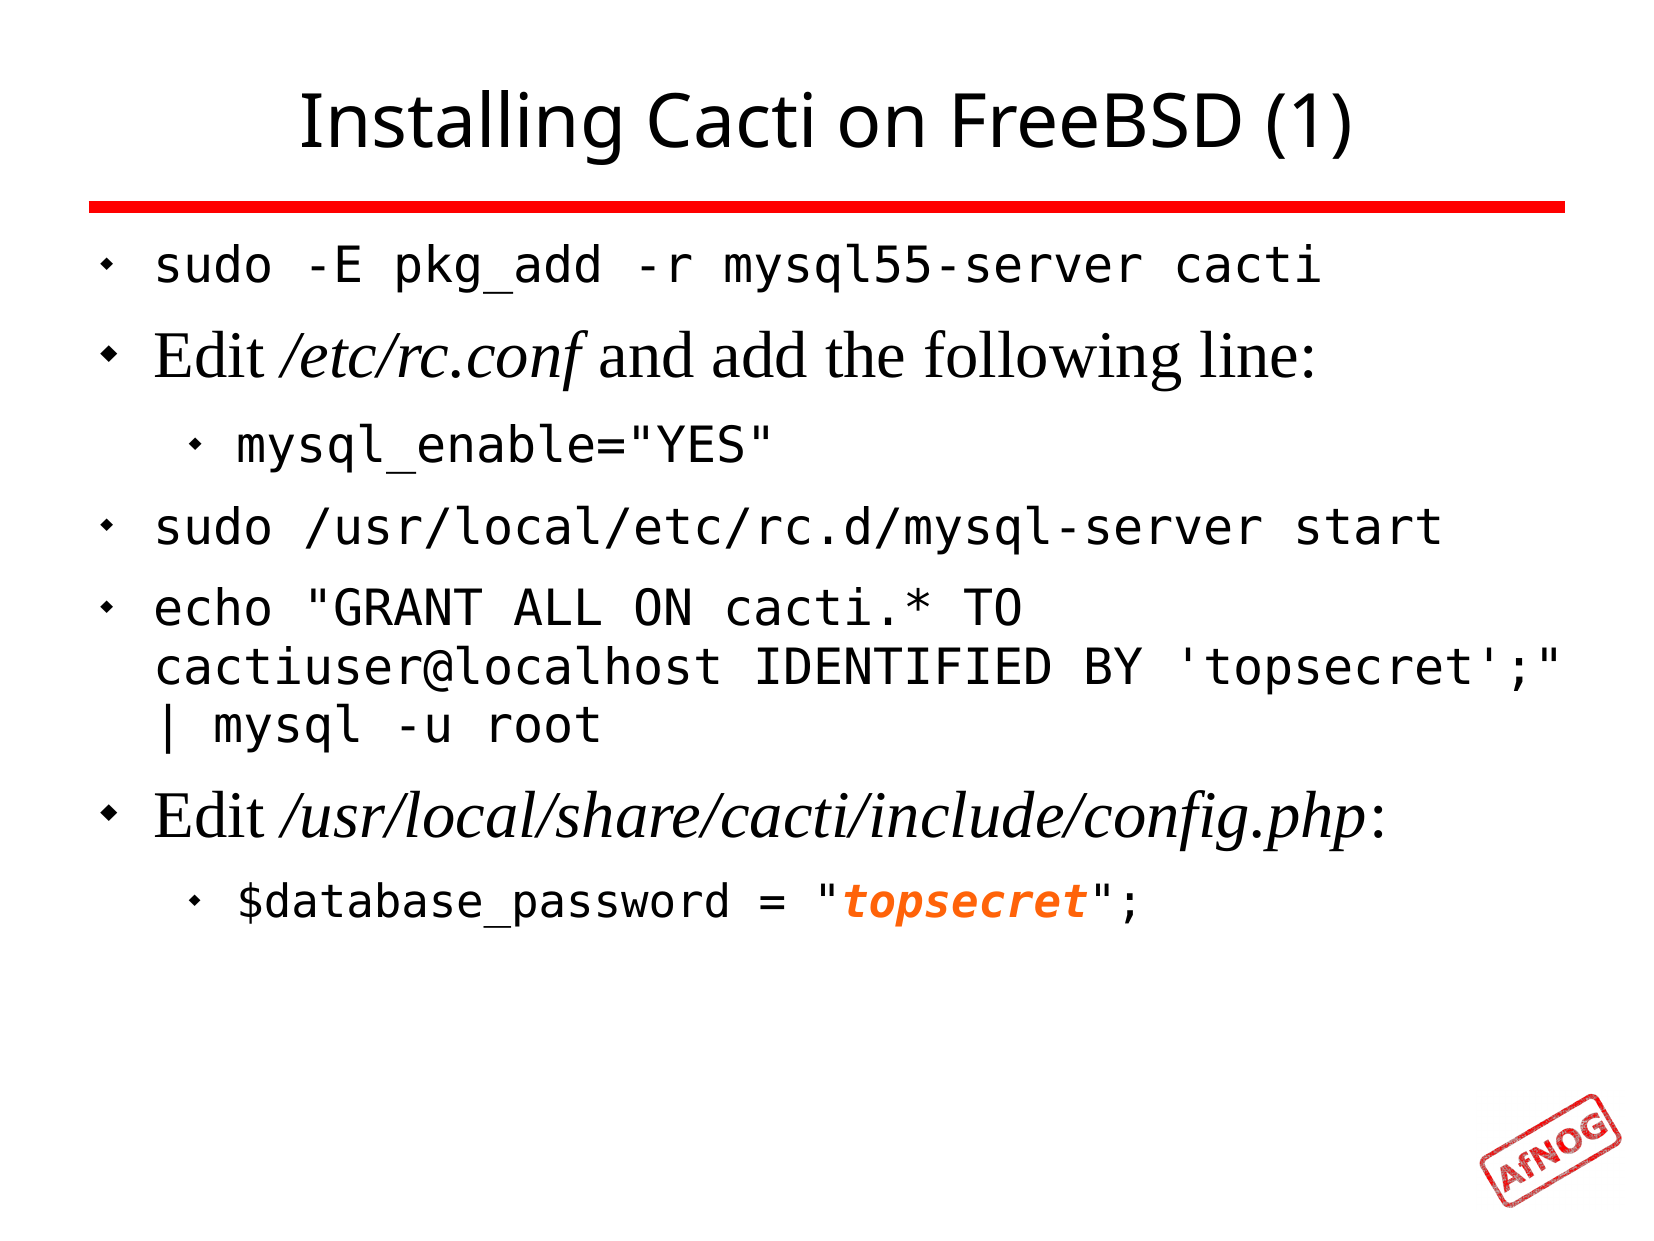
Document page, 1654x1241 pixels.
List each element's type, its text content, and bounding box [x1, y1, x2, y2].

picture [1476, 1090, 1625, 1211]
list sudo -E pkg_add -r mysql55-server cacti Edit /etc/rc.conf and add the following line: mysql_enable="YES" sudo /usr/local/etc/rc.d/mysql-server start echo "GRANT ALL ON cacti.* TO cactiuser@localhost IDENTIFIED BY 'topsecret';" | mysql -u root Edit /usr/local/share/cacti/include/config.php: $database_password = "topsecret"; [82, 236, 1571, 1055]
title Installing Cacti on FreeBSD (1) [82, 29, 1571, 207]
